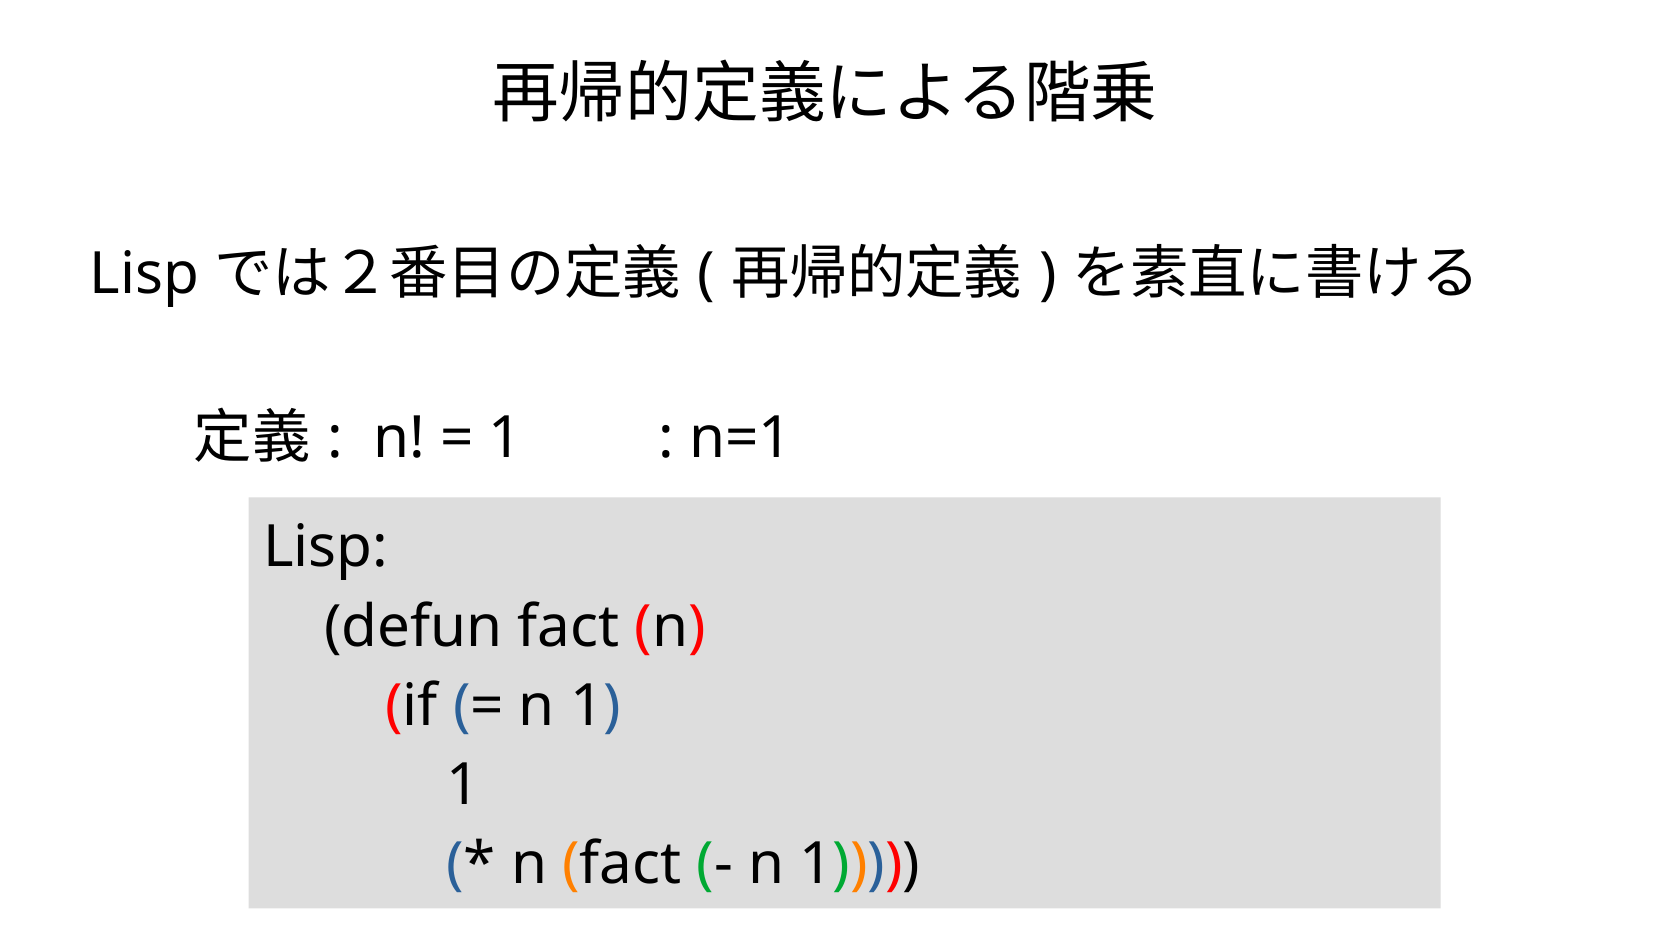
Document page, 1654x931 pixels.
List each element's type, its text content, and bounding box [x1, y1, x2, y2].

text_box Lisp: (defun fact (n) (if (= n 1) 1 (* n (fact (- n 1))))) [248, 497, 1441, 863]
text_box 再帰的定義による階乗 Lispでは２番目の定義(再帰的定義)を素直に書ける 定義: n! = 1 : n=1 = n×(n-1)! : n>1 [75, 31, 1576, 452]
